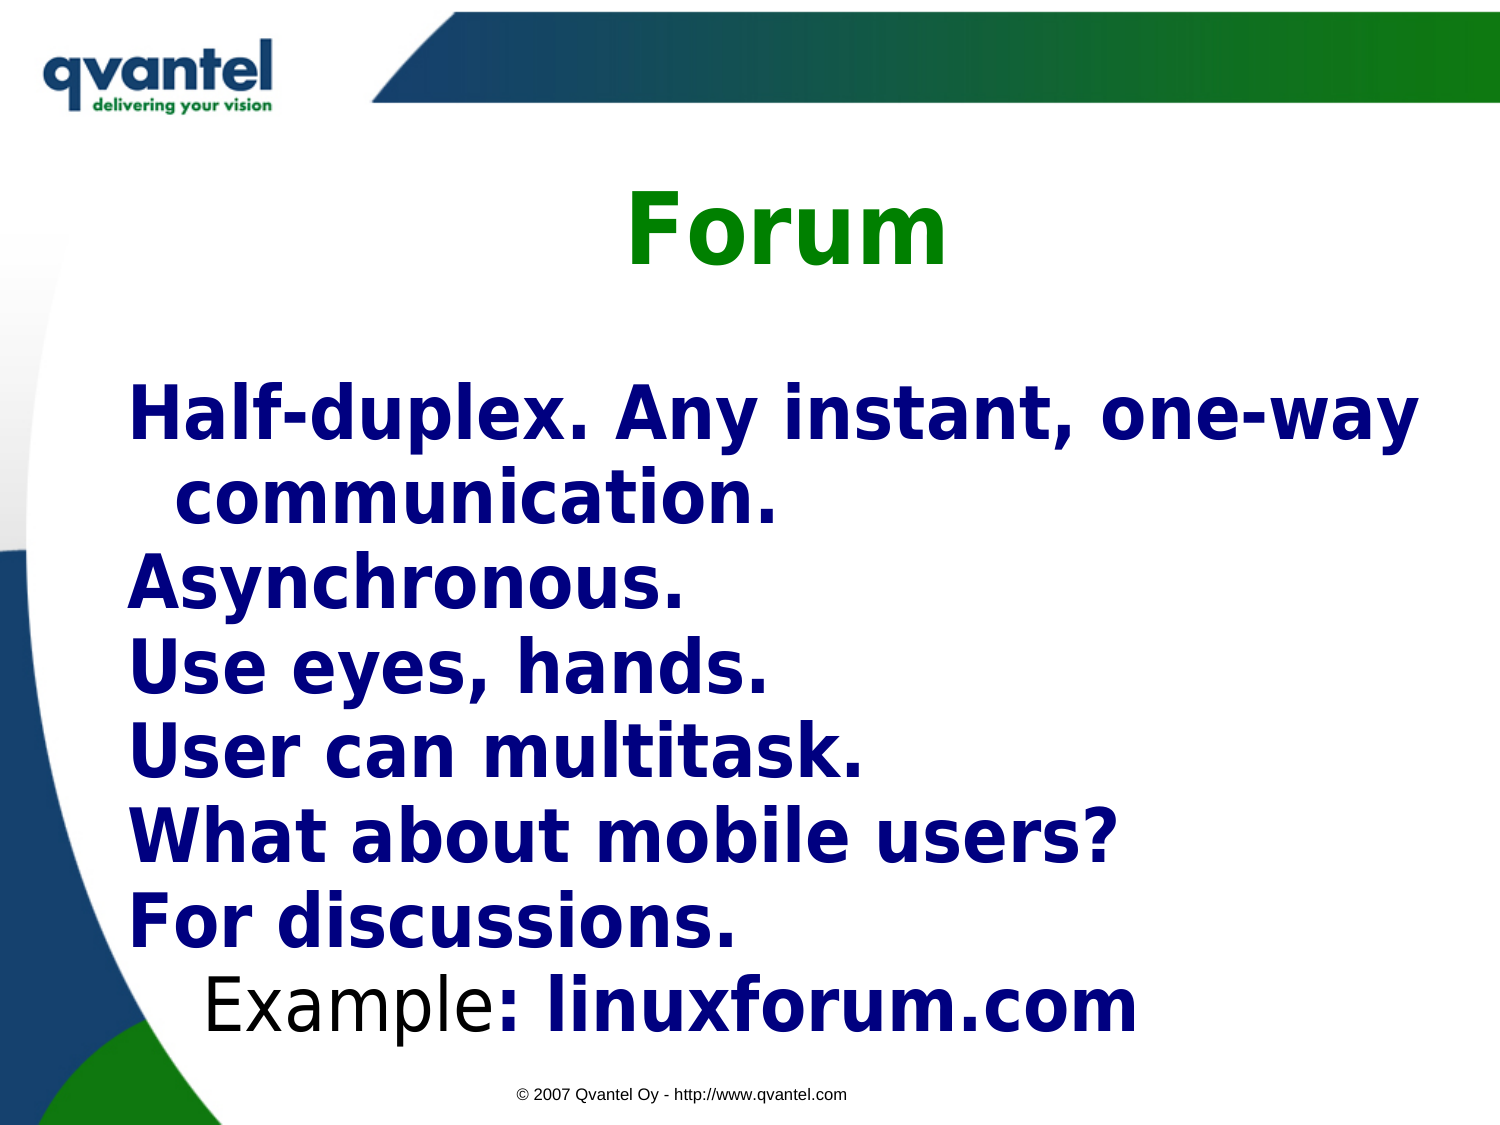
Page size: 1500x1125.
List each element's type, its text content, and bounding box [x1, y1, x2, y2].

text_box Forum Half-duplex. Any instant, one-way communication. Asynchronous. Use eyes, hands. User can multitask. What about mobile users? For discussions. Example: linuxforum.com [112, 166, 1463, 1060]
picture [0, 0, 1500, 1125]
